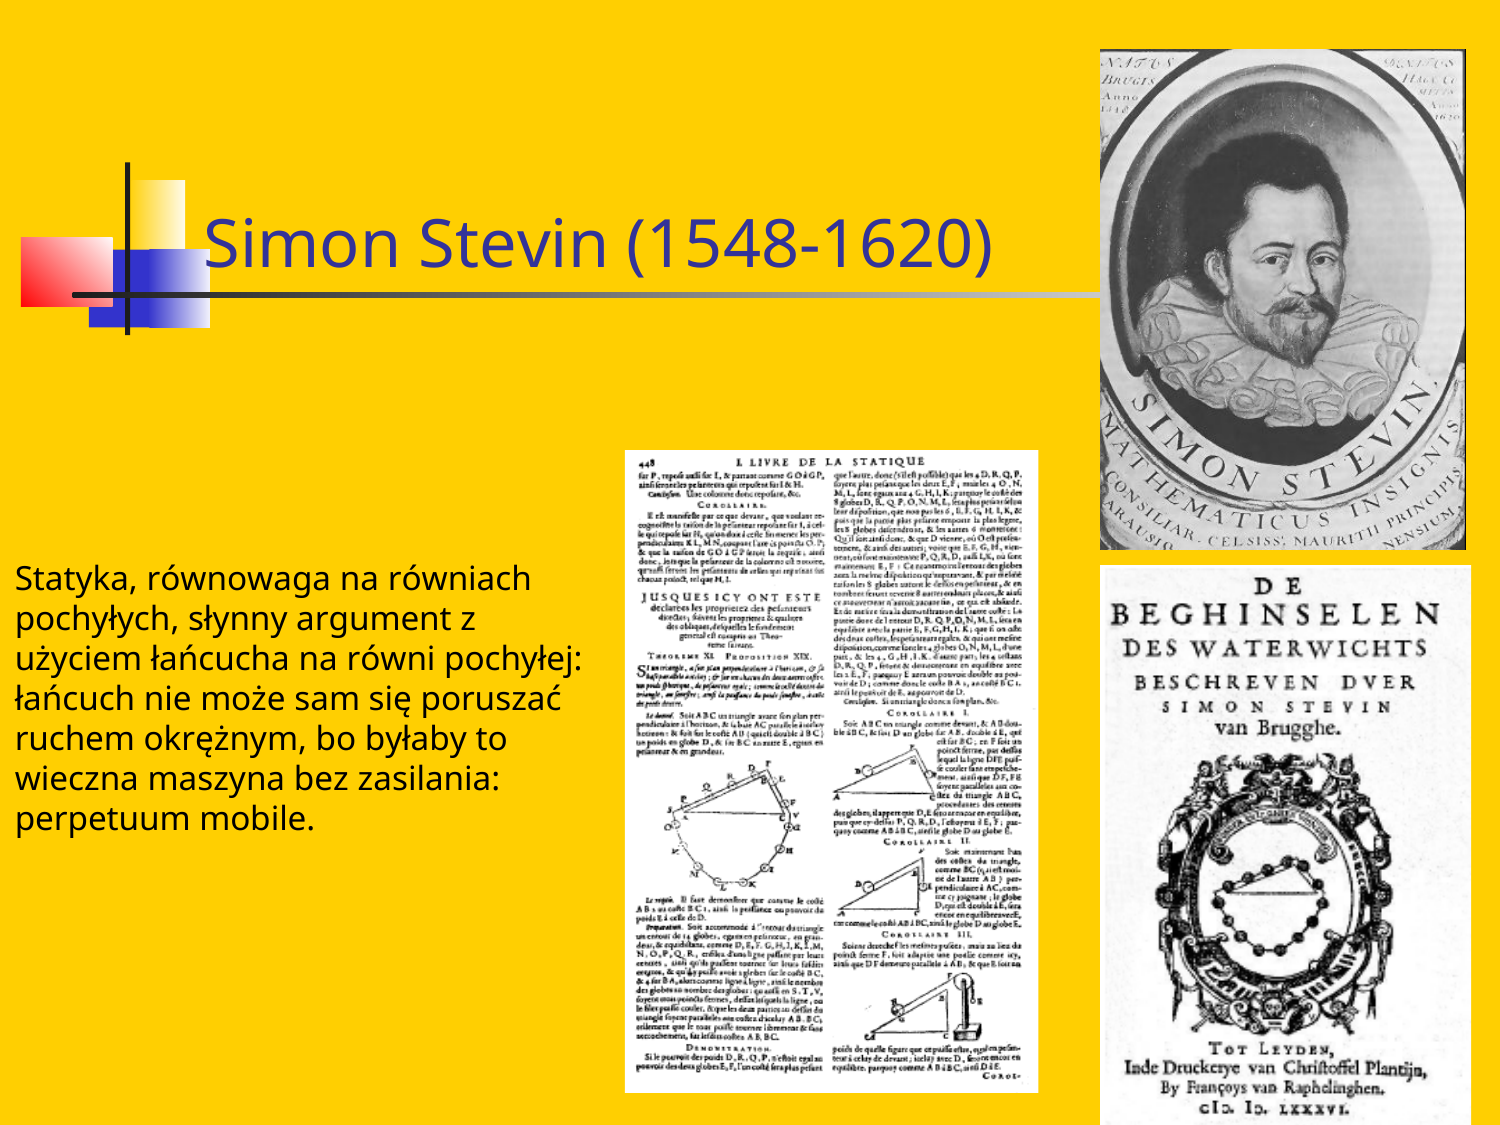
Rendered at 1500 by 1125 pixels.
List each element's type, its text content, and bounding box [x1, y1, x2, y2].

picture [1100, 565, 1472, 1125]
picture [1100, 49, 1466, 550]
title Simon Stevin (1548-1620) [188, 101, 1100, 289]
text_box Statyka, równowaga na równiach pochyłych, słynny argument z użyciem łańcucha na równi pochyłej: łańcuch nie może sam się poruszać ruchem okrężnym, bo byłaby to wieczna maszyna bez zasilania: perpetuum mobile. [0, 549, 601, 845]
picture [624, 450, 1039, 1093]
